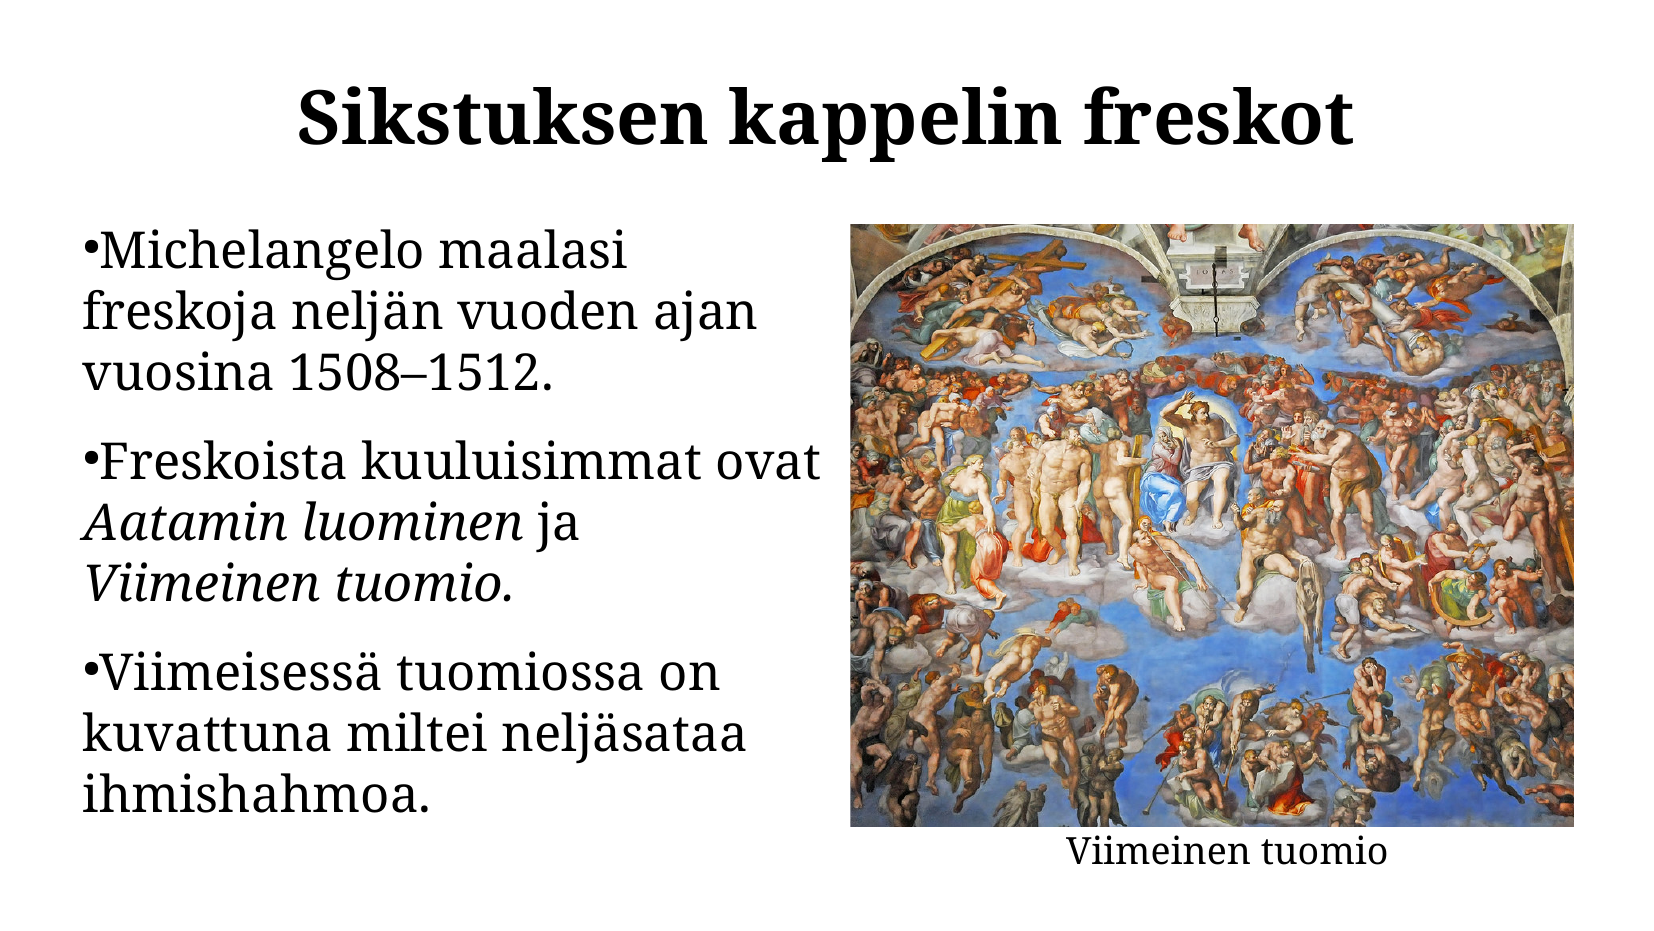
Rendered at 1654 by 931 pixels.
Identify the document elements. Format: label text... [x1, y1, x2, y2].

text_box Viimeinen tuomio [1051, 817, 1583, 875]
picture [850, 224, 1574, 827]
title Sikstuksen kappelin freskot [82, 37, 1571, 193]
list Michelangelo maalasi freskoja neljän vuoden ajan vuosina 1508–1512. Freskoista kuuluisimmat ovat Aatamin luominen ja Viimeinen tuomio. Viimeisessä tuomiossa on kuvattuna miltei neljäsataa ihmishahmoa. [82, 217, 827, 827]
